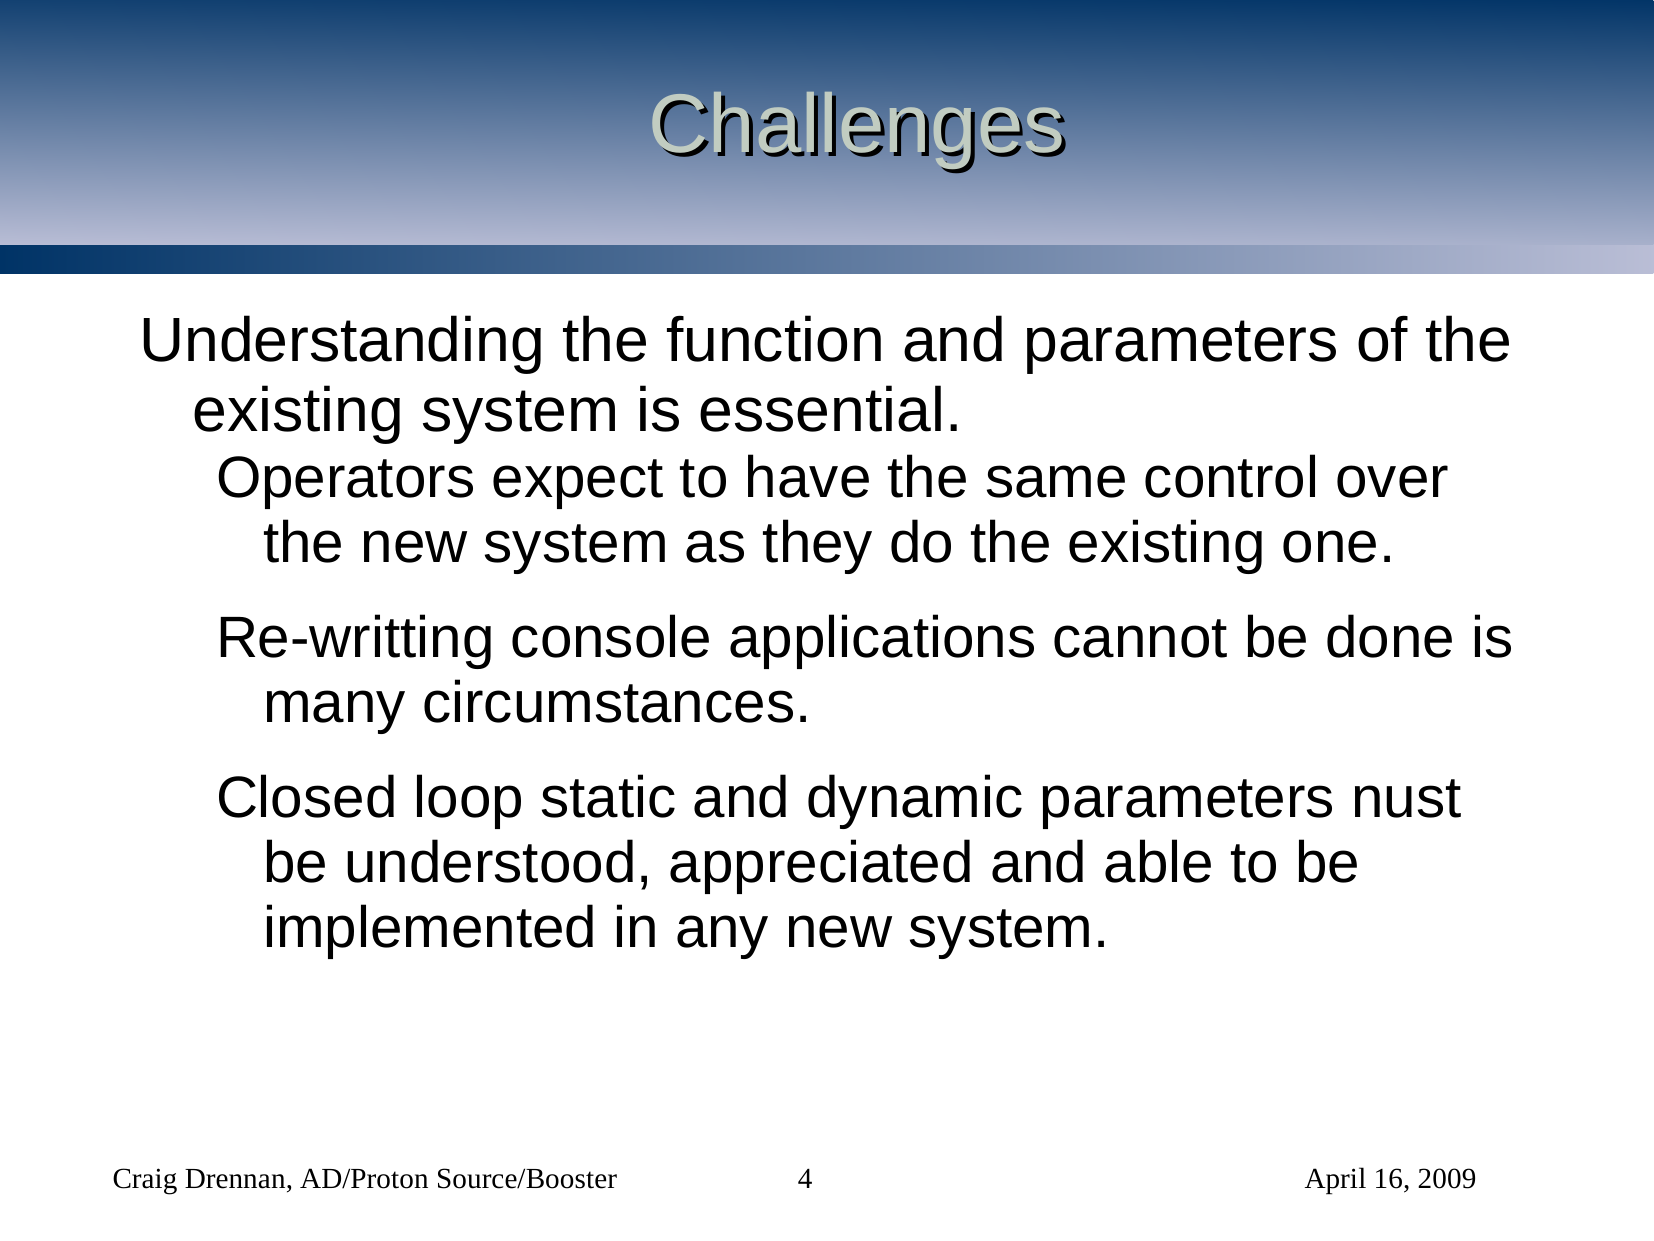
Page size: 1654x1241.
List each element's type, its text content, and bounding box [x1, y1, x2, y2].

list Understanding the function and parameters of the existing system is essential. Operators expect to have the same control over the new system as they do the existing one. Re-writting console applications cannot be done is many circumstances. Closed loop static and dynamic parameters nust be understood, appreciated and able to be implemented in any new system. [121, 305, 1534, 1127]
title Challenges [121, 20, 1534, 228]
